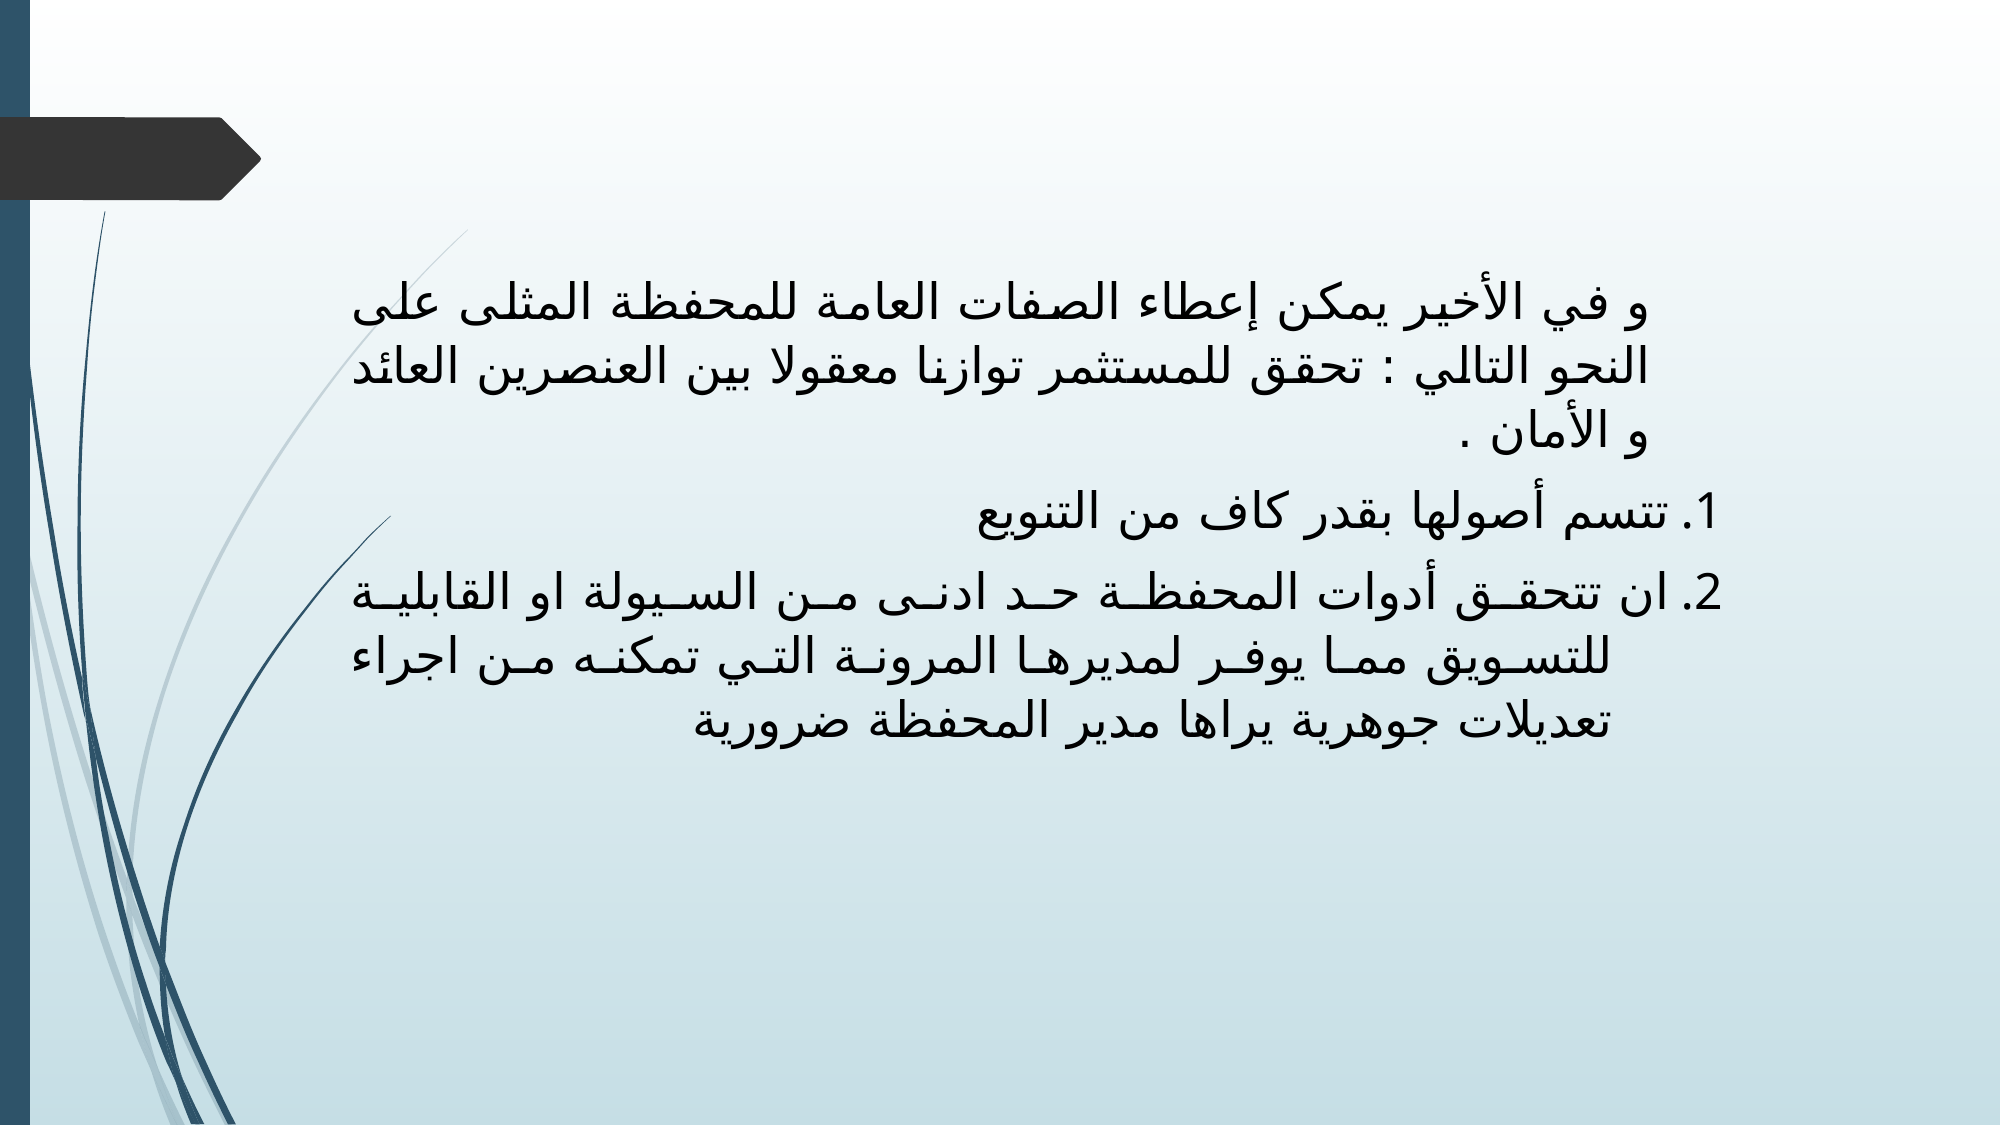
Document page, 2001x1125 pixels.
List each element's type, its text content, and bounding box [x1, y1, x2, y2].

text_box و في الأخير يمكن إعطاء الصفات العامة للمحفظة المثلى على النحو التالي : تحقق للمستثمر توازنا معقولا بين العنصرين العائد و الأمان . تتسم أصولها بقدر كاف من التنويع ان تتحقق أدوات المحفظة حد ادنى من السيولة او القابلية للتسويق مما يوفر لمديرها المرونة التي تمكنه من اجراء تعديلات جوهرية يراها مدير المحفظة ضرورية [336, 193, 1741, 755]
